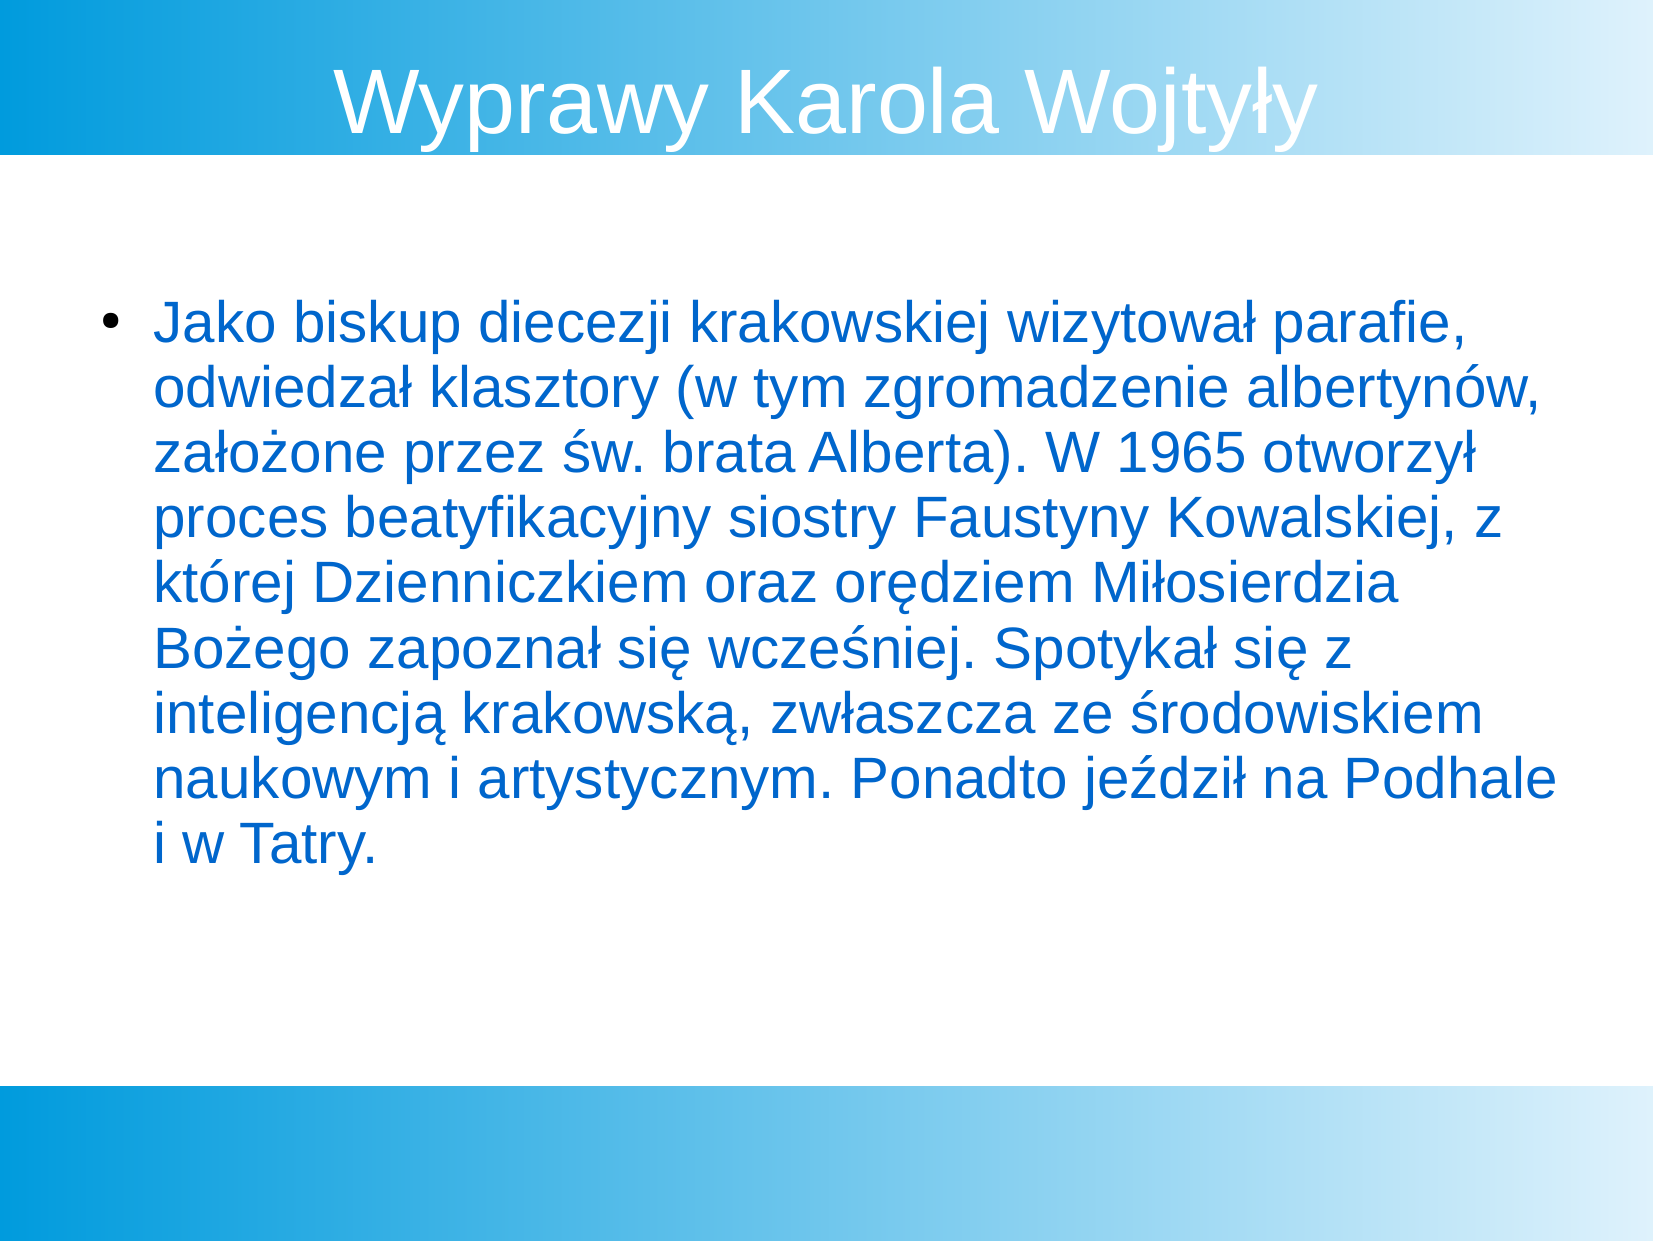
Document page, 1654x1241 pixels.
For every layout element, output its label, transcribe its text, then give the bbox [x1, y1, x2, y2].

title Wyprawy Karola Wojtyły [82, 49, 1571, 155]
list Jako biskup diecezji krakowskiej wizytował parafie, odwiedzał klasztory (w tym zgromadzenie albertynów, założone przez św. brata Alberta). W 1965 otworzył proces beatyfikacyjny siostry Faustyny Kowalskiej, z której Dzienniczkiem oraz orędziem Miłosierdzia Bożego zapoznał się wcześniej. Spotykał się z inteligencją krakowską, zwłaszcza ze środowiskiem naukowym i artystycznym. Ponadto jeździł na Podhale i w Tatry. [82, 290, 1571, 1010]
